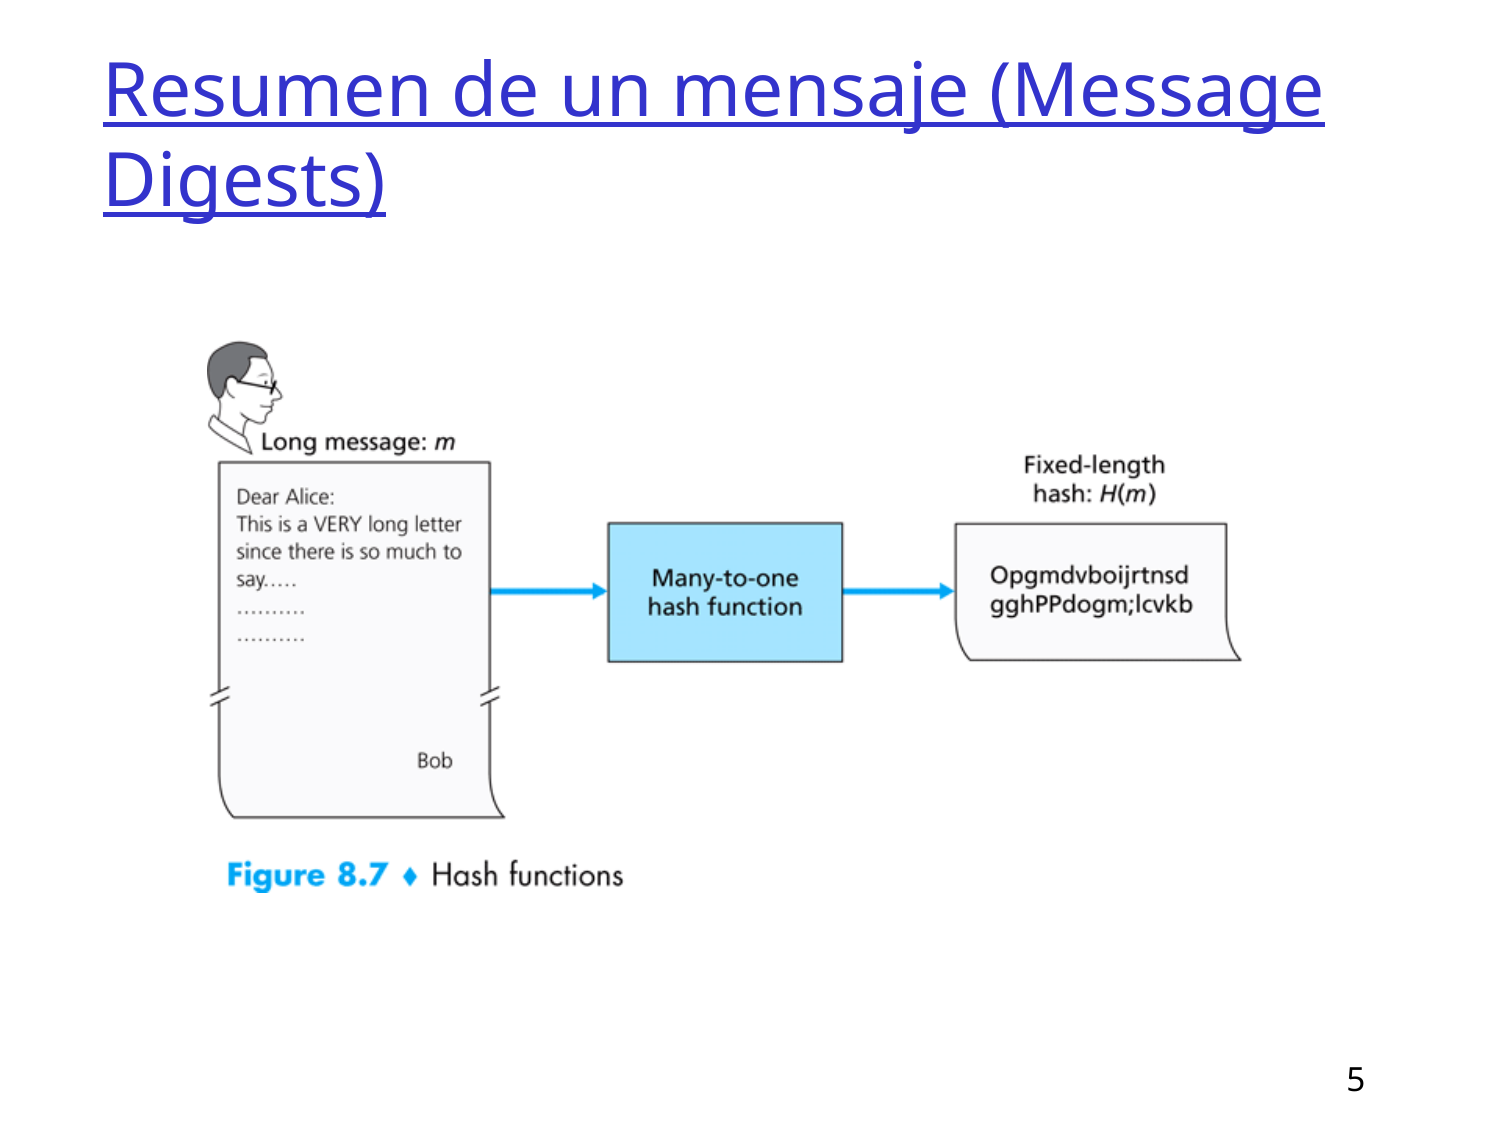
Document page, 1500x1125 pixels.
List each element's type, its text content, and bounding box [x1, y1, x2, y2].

picture [207, 339, 1248, 893]
picture [259, 874, 266, 881]
title Resumen de un mensaje (Message Digests) [87, 23, 1363, 239]
